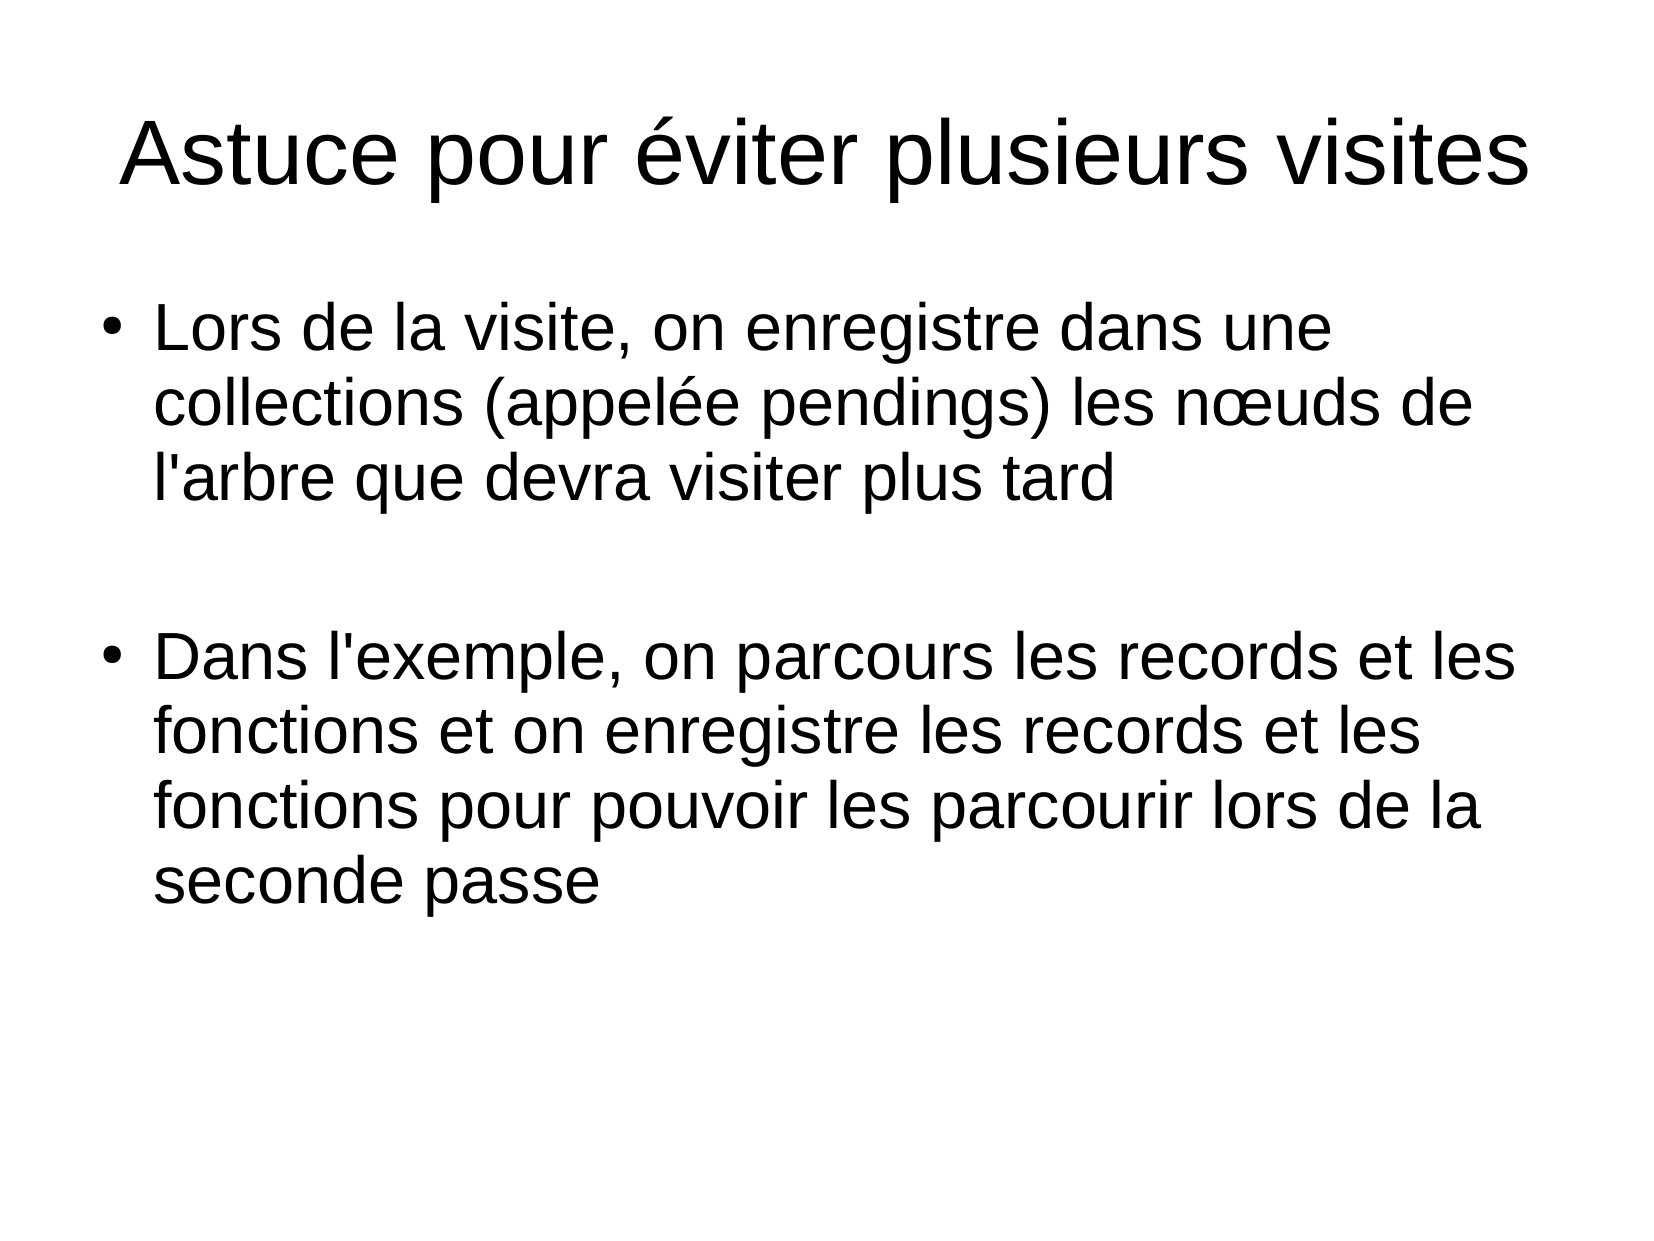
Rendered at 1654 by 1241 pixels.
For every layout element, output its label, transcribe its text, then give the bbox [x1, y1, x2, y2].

title Astuce pour éviter plusieurs visites [82, 56, 1571, 250]
list Lors de la visite, on enregistre dans une collections (appelée pendings) les nœuds de l'arbre que devra visiter plus tard Dans l'exemple, on parcours les records et les fonctions et on enregistre les records et les fonctions pour pouvoir les parcourir lors de la seconde passe [82, 290, 1571, 1094]
